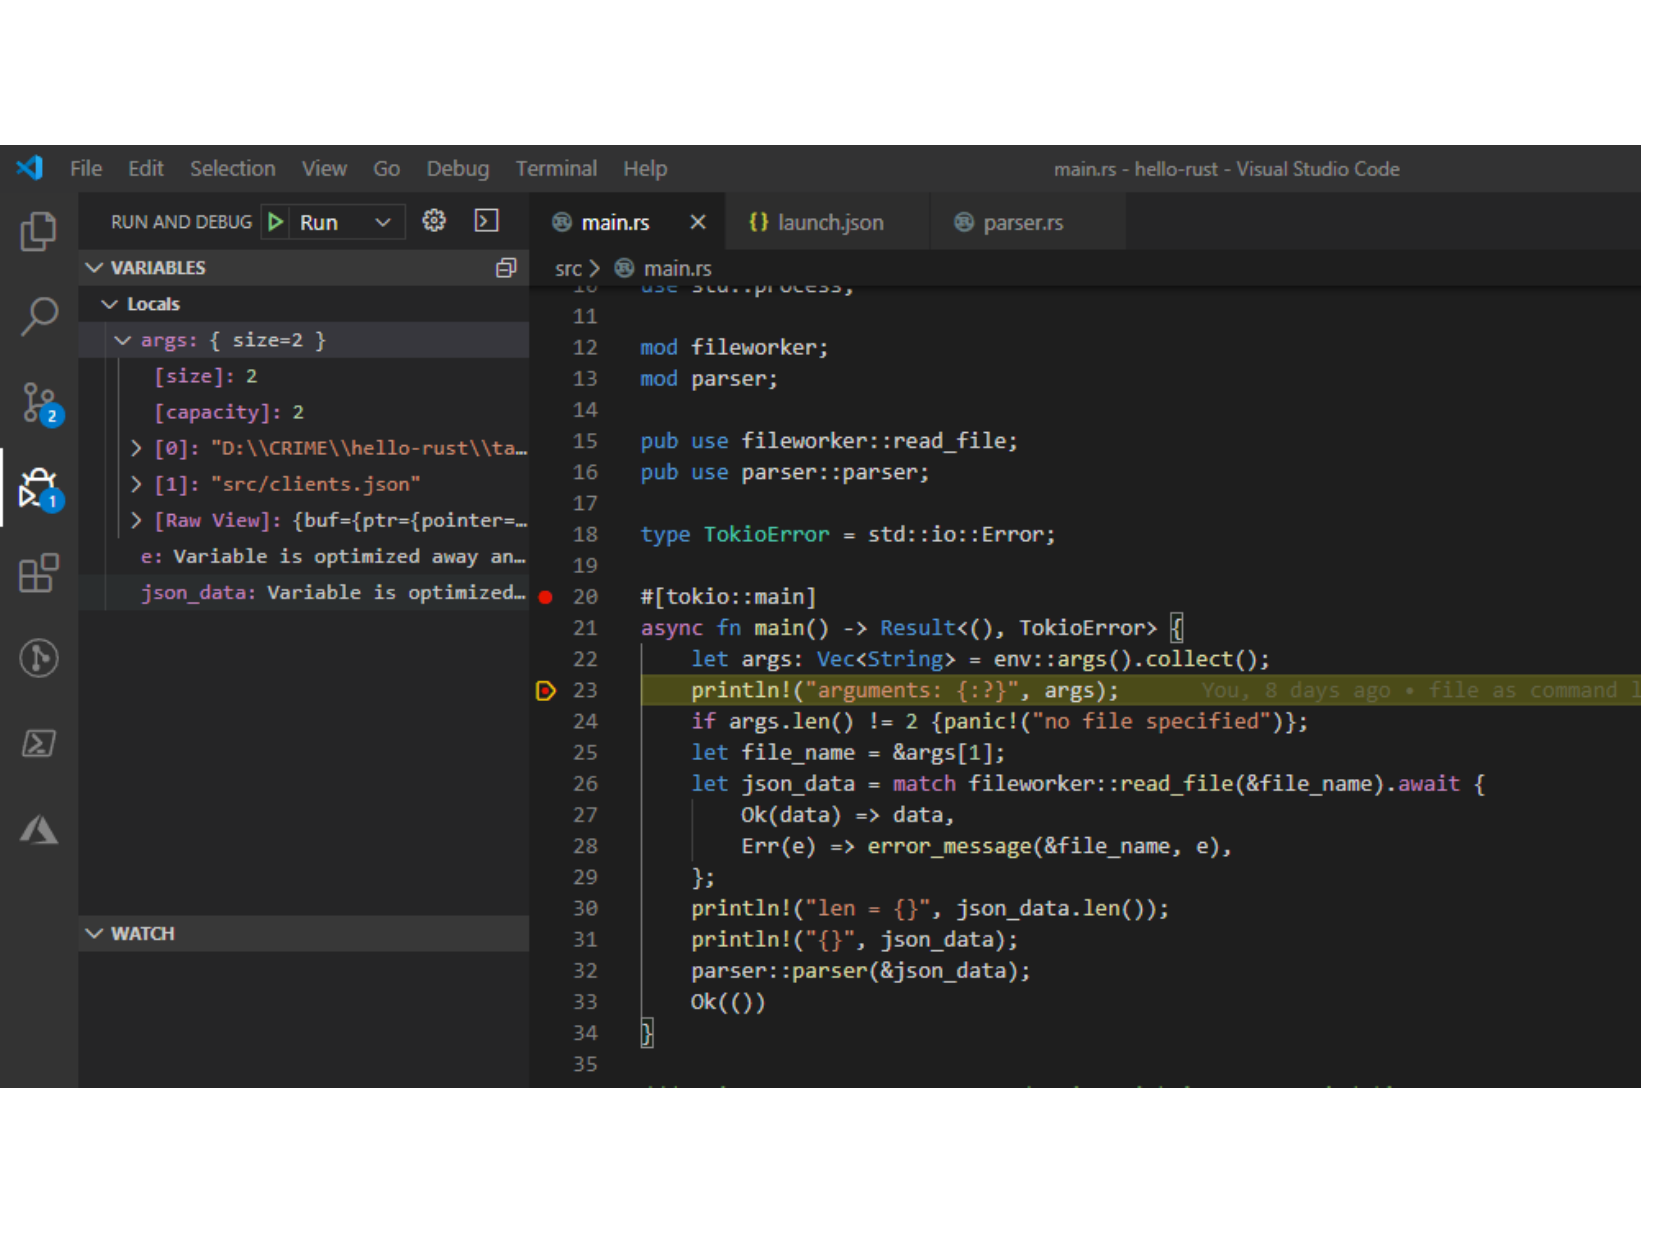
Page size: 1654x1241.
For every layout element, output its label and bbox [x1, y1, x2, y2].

picture [0, 145, 1641, 1088]
